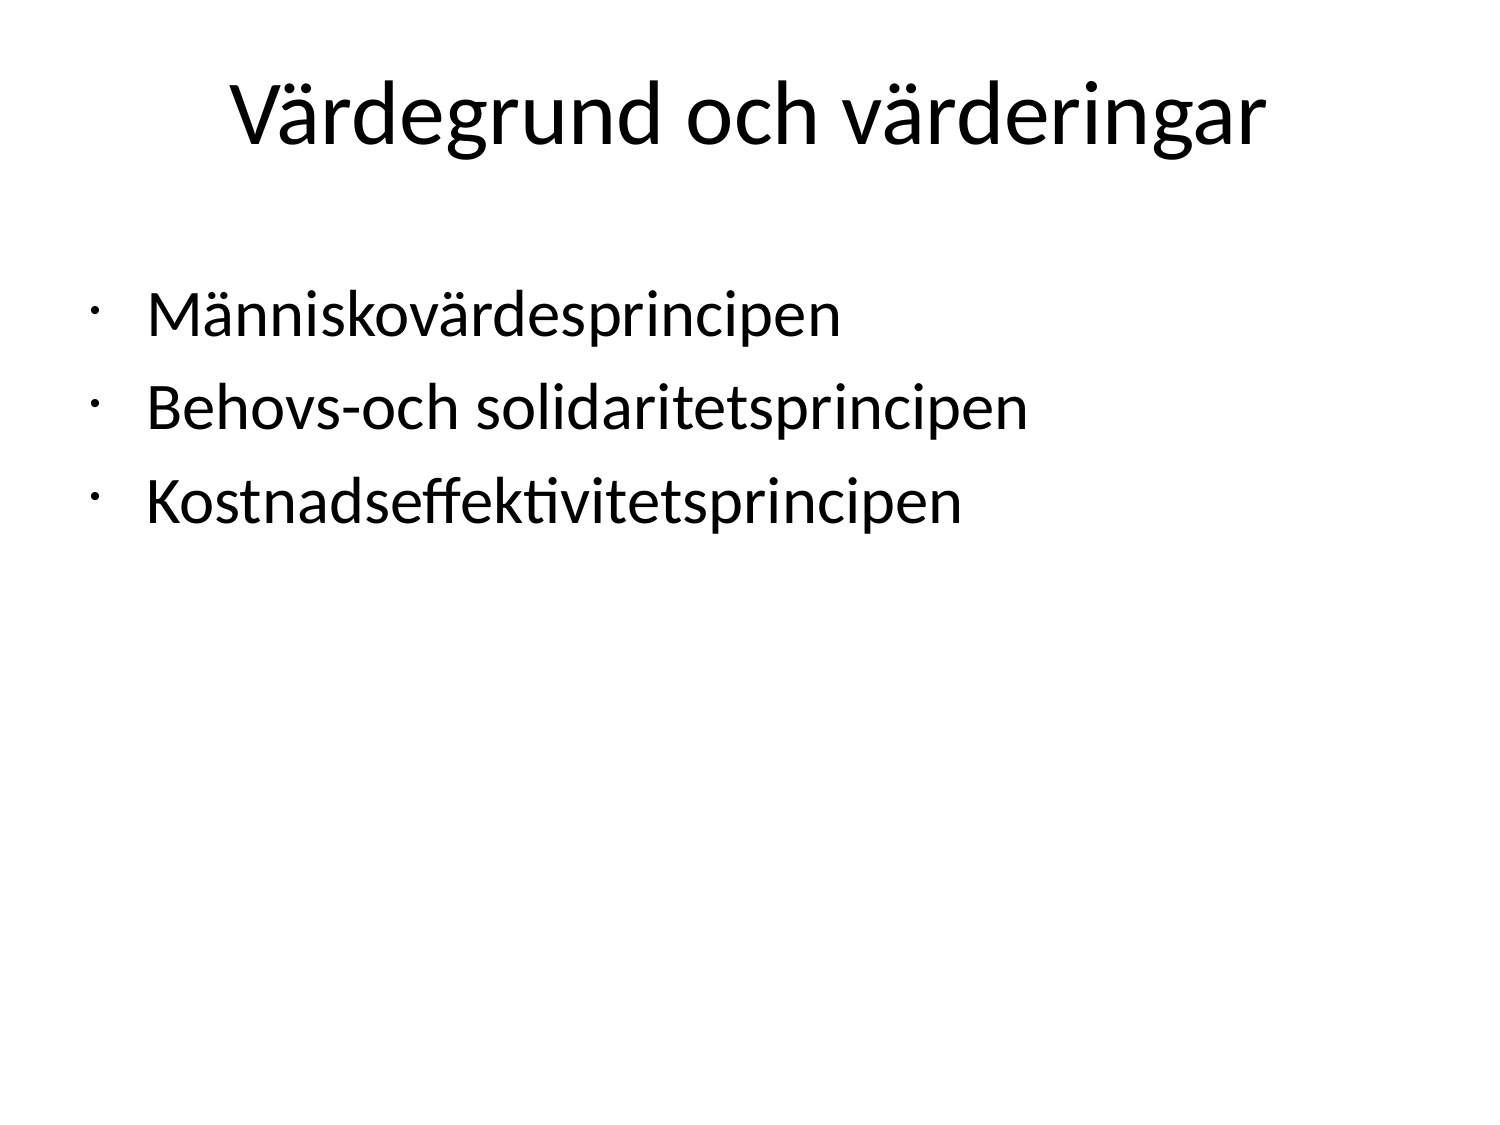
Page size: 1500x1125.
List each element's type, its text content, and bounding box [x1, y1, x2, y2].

title Värdegrund och värderingar [75, 45, 1425, 233]
list Människovärdesprincipen Behovs-och solidaritetsprincipen Kostnadseffektivitetsprincipen [75, 262, 1425, 1005]
